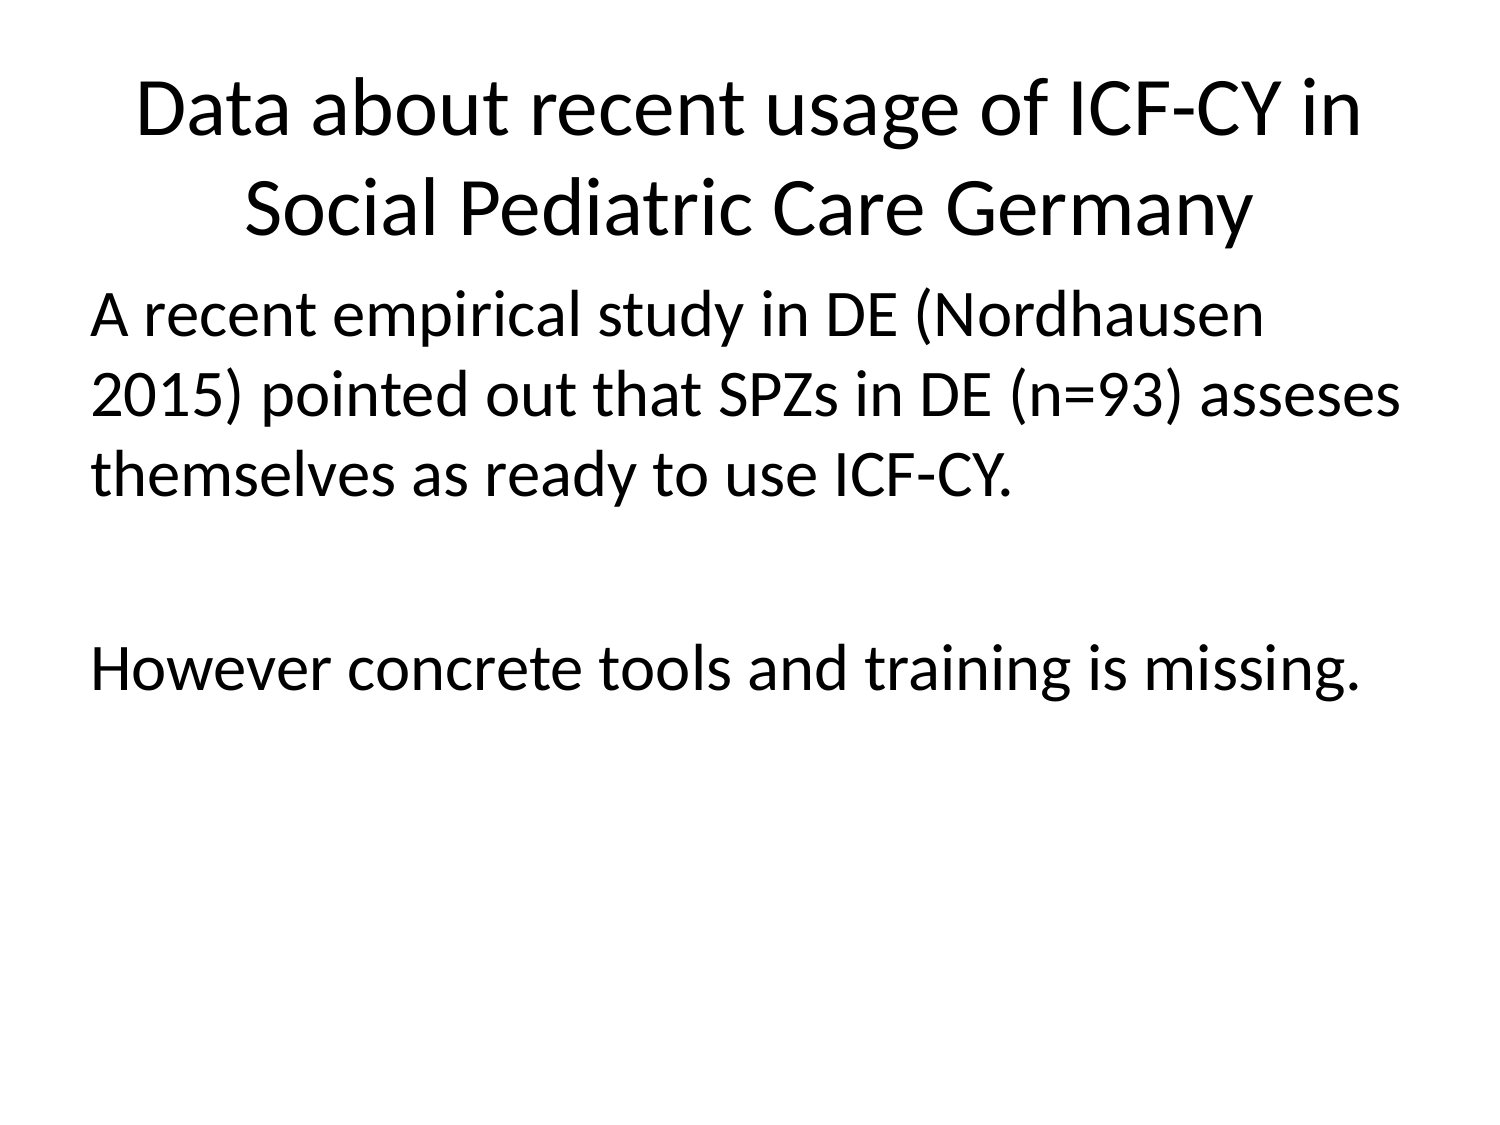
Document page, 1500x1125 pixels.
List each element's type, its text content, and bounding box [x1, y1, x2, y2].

list A recent empirical study in DE (Nordhausen 2015) pointed out that SPZs in DE (n=93) asseses themselves as ready to use ICF-CY. However concrete tools and training is missing. [75, 262, 1426, 1005]
title Data about recent usage of ICF-CY in Social Pediatric Care Germany [75, 45, 1426, 233]
